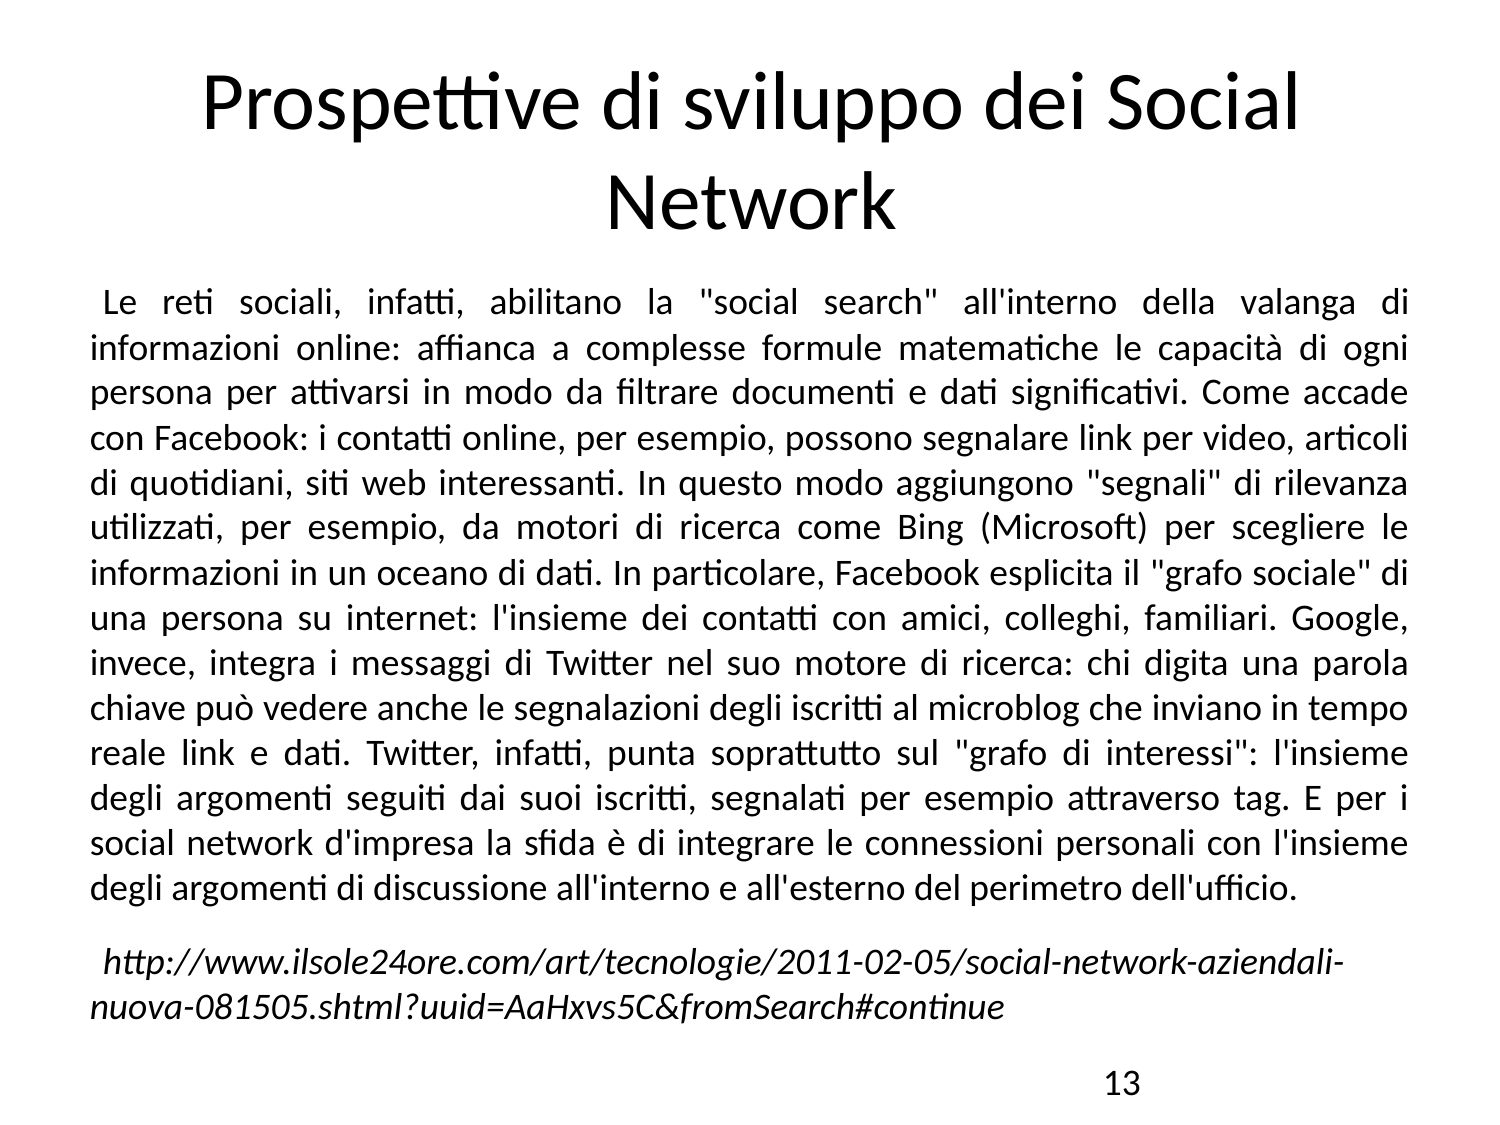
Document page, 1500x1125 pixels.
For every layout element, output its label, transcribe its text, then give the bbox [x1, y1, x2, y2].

text_box <numero> [1074, 1042, 1426, 1103]
text_box Le reti sociali, infatti, abilitano la "social search" all'interno della valanga di informazioni online: affianca a complesse formule matematiche le capacità di ogni persona per attivarsi in modo da filtrare documenti e dati significativi. Come accade con Facebook: i contatti online, per esempio, possono segnalare link per video, articoli di quotidiani, siti web interessanti. In questo modo aggiungono "segnali" di rilevanza utilizzati, per esempio, da motori di ricerca come Bing (Microsoft) per scegliere le informazioni in un oceano di dati. In particolare, Facebook esplicita il "grafo sociale" di una persona su internet: l'insieme dei contatti con amici, colleghi, familiari. Google, invece, integra i messaggi di Twitter nel suo motore di ricerca: chi digita una parola chiave può vedere anche le segnalazioni degli iscritti al microblog che inviano in tempo reale link e dati. Twitter, infatti, punta soprattutto sul "grafo di interessi": l'insieme degli argomenti seguiti dai suoi iscritti, segnalati per esempio attraverso tag. E per i social network d'impresa la sfida è di integrare le connessioni personali con l'insieme degli argomenti di discussione all'interno e all'esterno del perimetro dell'ufficio. http://www.ilsole24ore.com/art/tecnologie/2011-02-05/social-network-aziendali-nuova-081505.shtml?uuid=AaHxvs5C&fromSearch#continue [75, 262, 1426, 1125]
title Prospettive di sviluppo dei Social Network [76, 31, 1427, 254]
